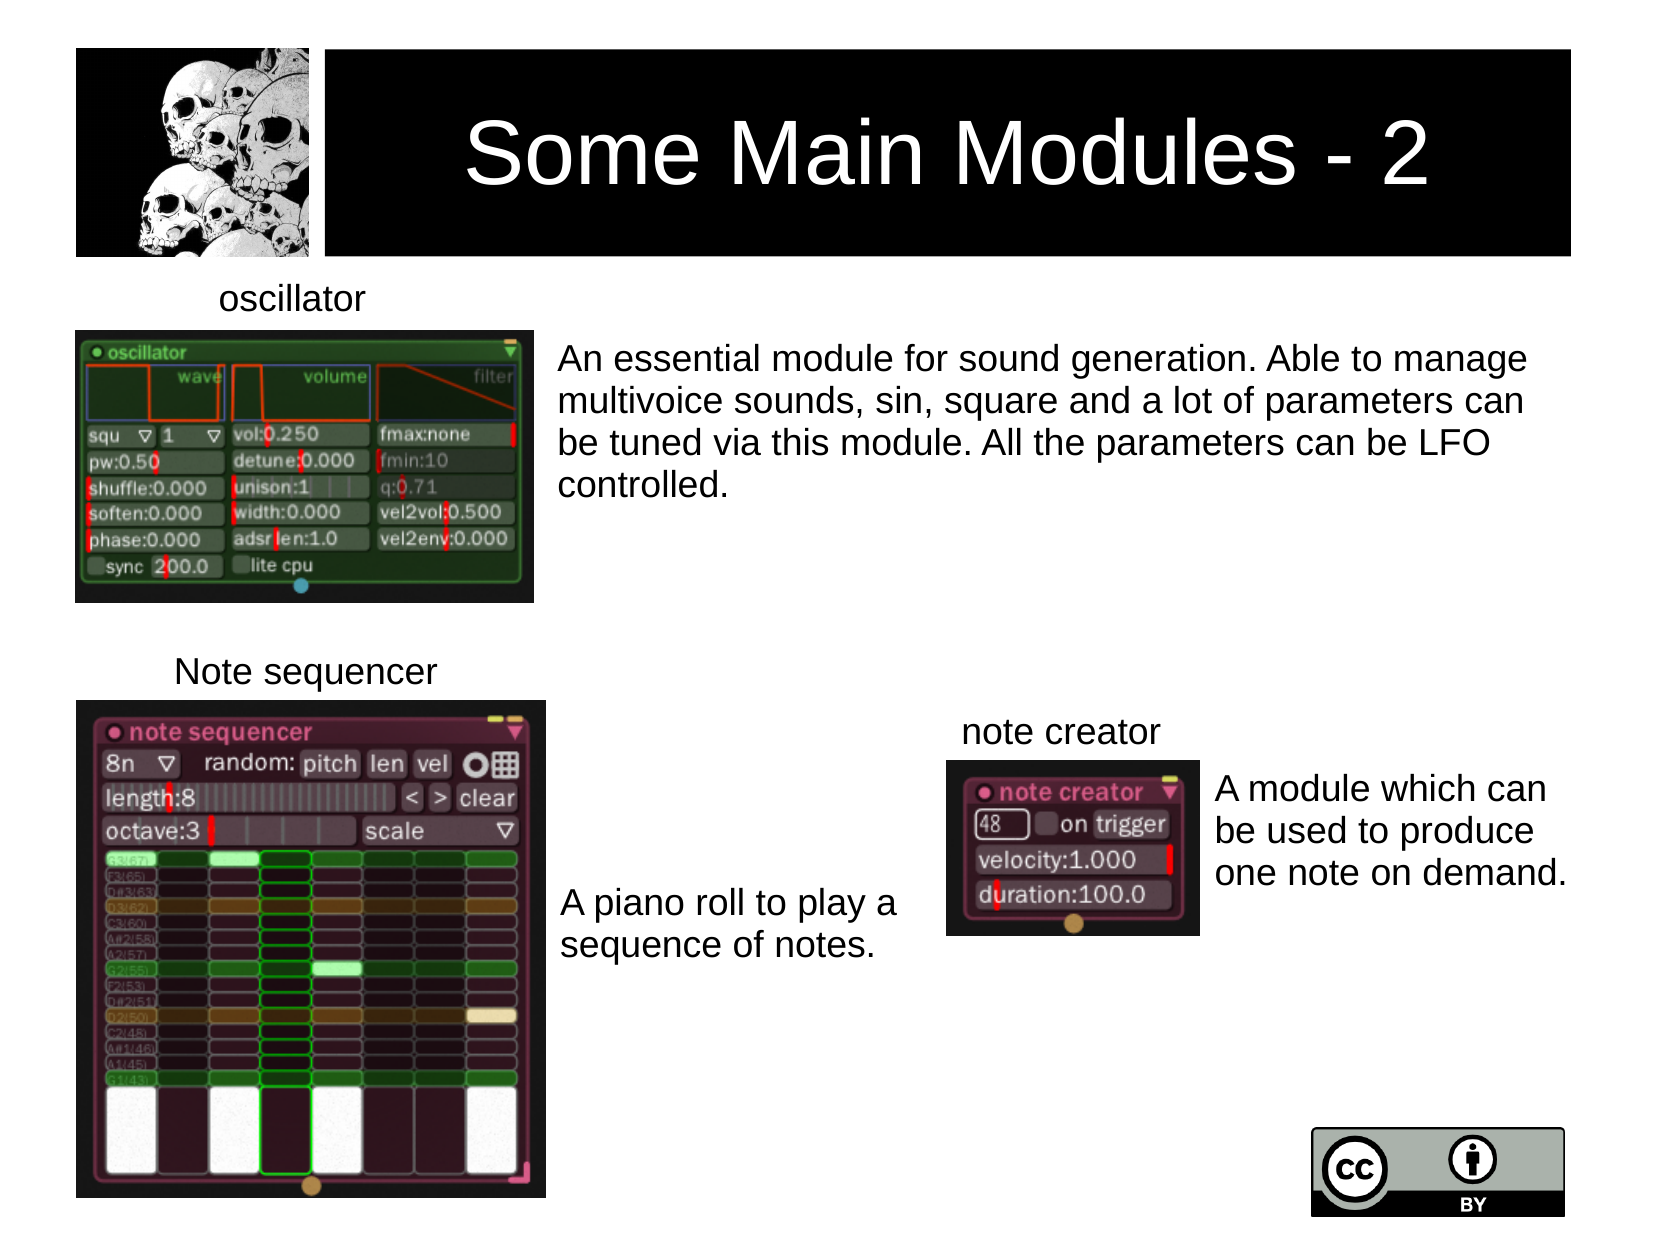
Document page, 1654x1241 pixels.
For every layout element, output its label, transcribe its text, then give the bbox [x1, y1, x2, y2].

text_box note creator [946, 703, 1193, 761]
text_box A piano roll to play a sequence of notes. [545, 873, 925, 973]
picture [1311, 1127, 1565, 1217]
picture [76, 700, 546, 1198]
picture [946, 760, 1200, 936]
picture [76, 48, 309, 257]
text_box Note sequencer [159, 643, 456, 701]
picture [75, 330, 534, 603]
text_box oscillator [203, 270, 393, 328]
text_box An essential module for sound generation. Able to manage multivoice sounds, sin, square and a lot of parameters can be tuned via this module. All the parameters can be LFO controlled. [542, 329, 1566, 513]
text_box A module which can be used to produce one note on demand. [1199, 760, 1591, 902]
title Some Main Modules - 2 [324, 49, 1571, 257]
